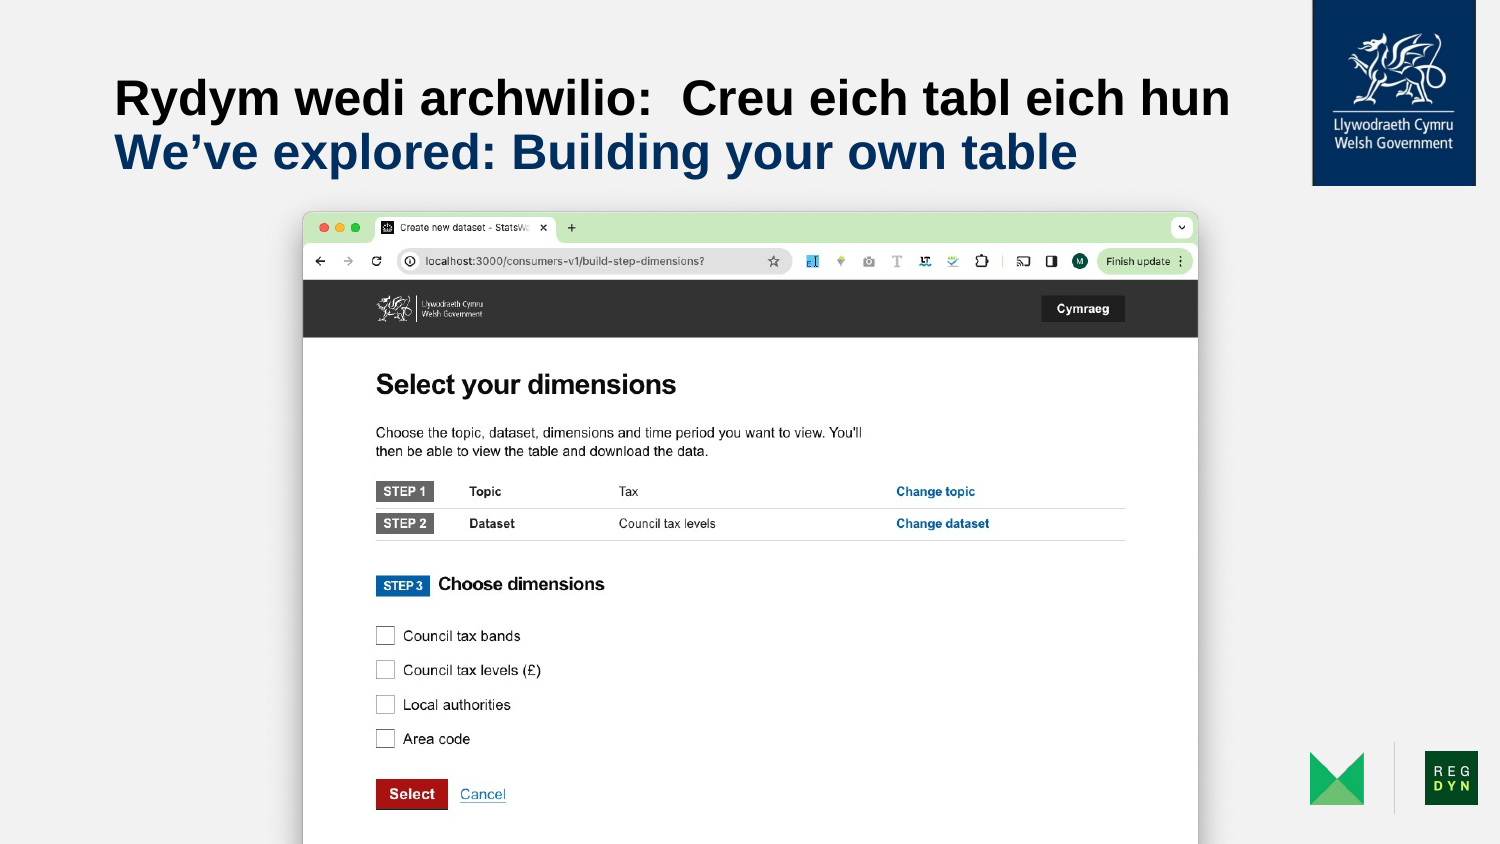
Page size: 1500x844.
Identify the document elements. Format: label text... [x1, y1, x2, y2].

title Rydym wedi archwilio: Creu eich tabl eich hun We’ve explored: Building your own table [103, 44, 1397, 209]
picture [1310, 752, 1364, 805]
picture [259, 209, 1241, 844]
picture [1425, 751, 1478, 805]
